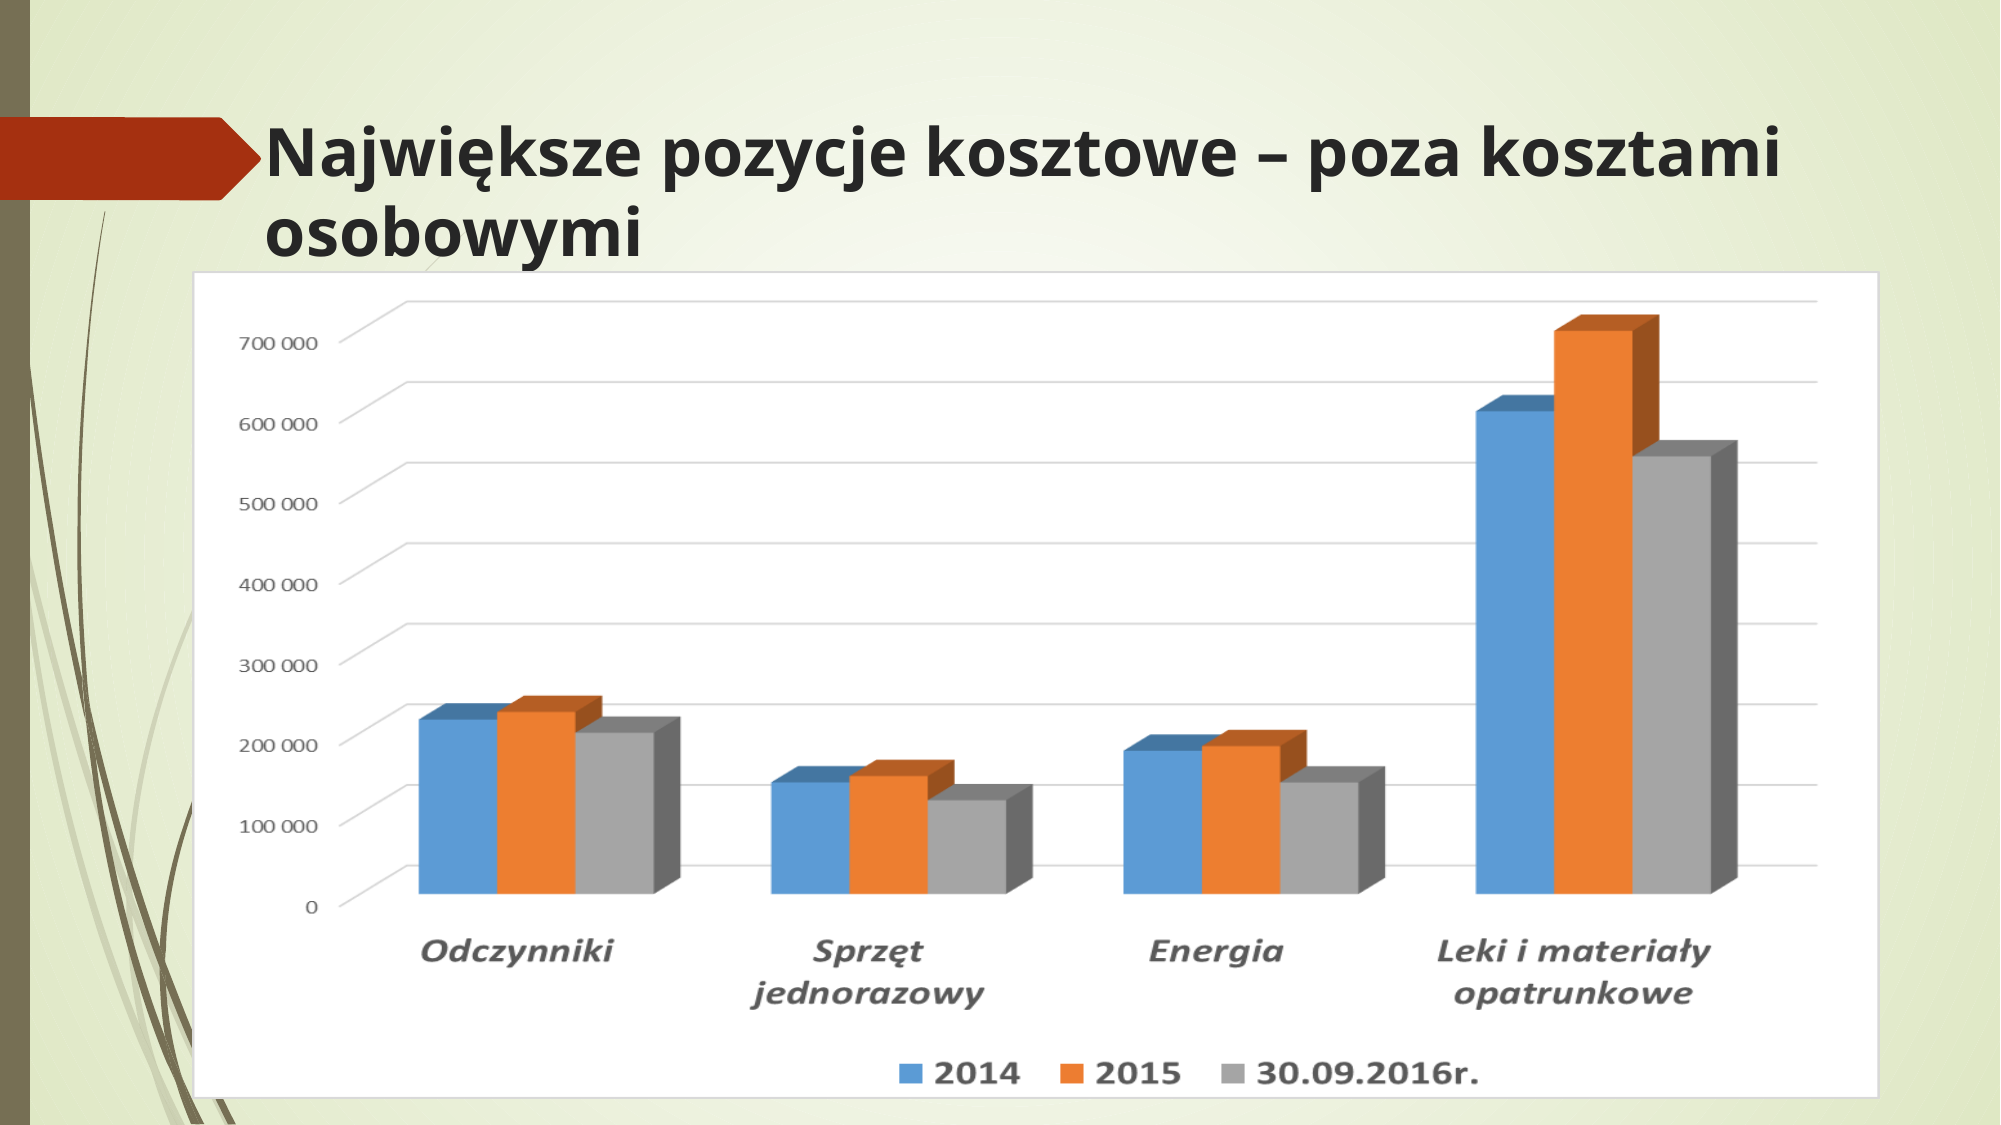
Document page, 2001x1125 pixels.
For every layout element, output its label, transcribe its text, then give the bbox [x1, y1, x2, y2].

picture [192, 271, 1880, 1099]
title Największe pozycje kosztowe – poza kosztami osobowymi [249, 102, 1943, 313]
